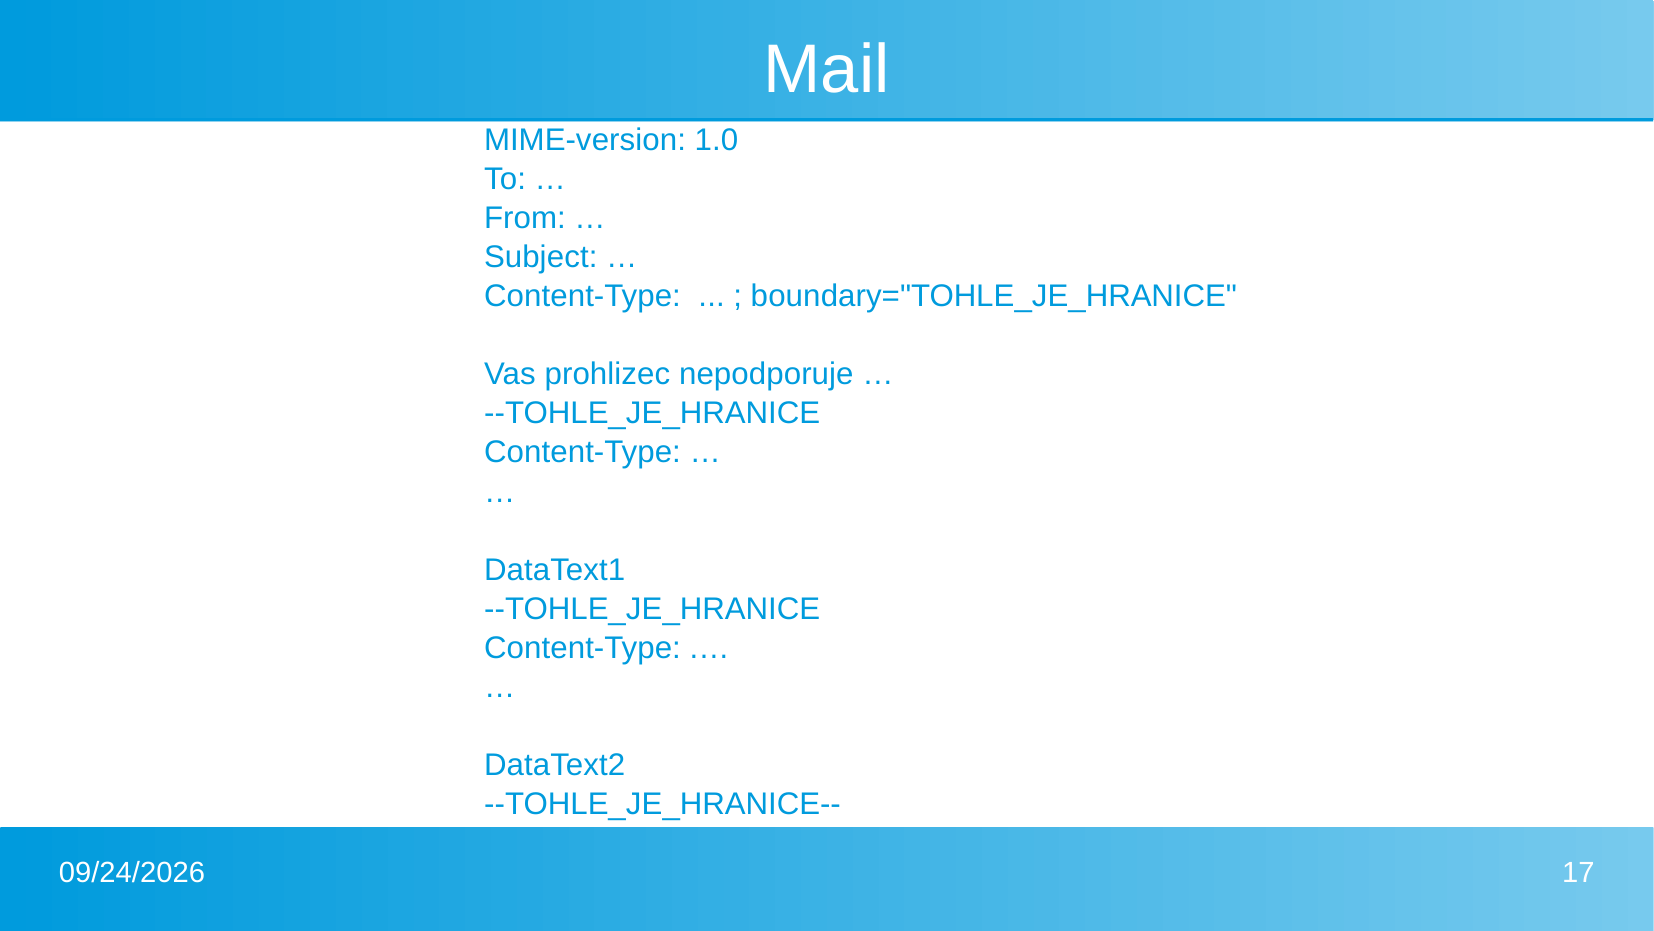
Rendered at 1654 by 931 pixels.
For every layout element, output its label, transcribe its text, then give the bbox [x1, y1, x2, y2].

list MIME-version: 1.0 To: … From: … Subject: … Content-Type: ... ; boundary="TOHLE_JE_HRANICE" Vas prohlizec nepodporuje … --TOHLE_JE_HRANICE Content-Type: … … DataText1 --TOHLE_JE_HRANICE Content-Type: .… … DataText2 --TOHLE_JE_HRANICE-- [59, 121, 1595, 826]
title Mail [59, 29, 1595, 108]
